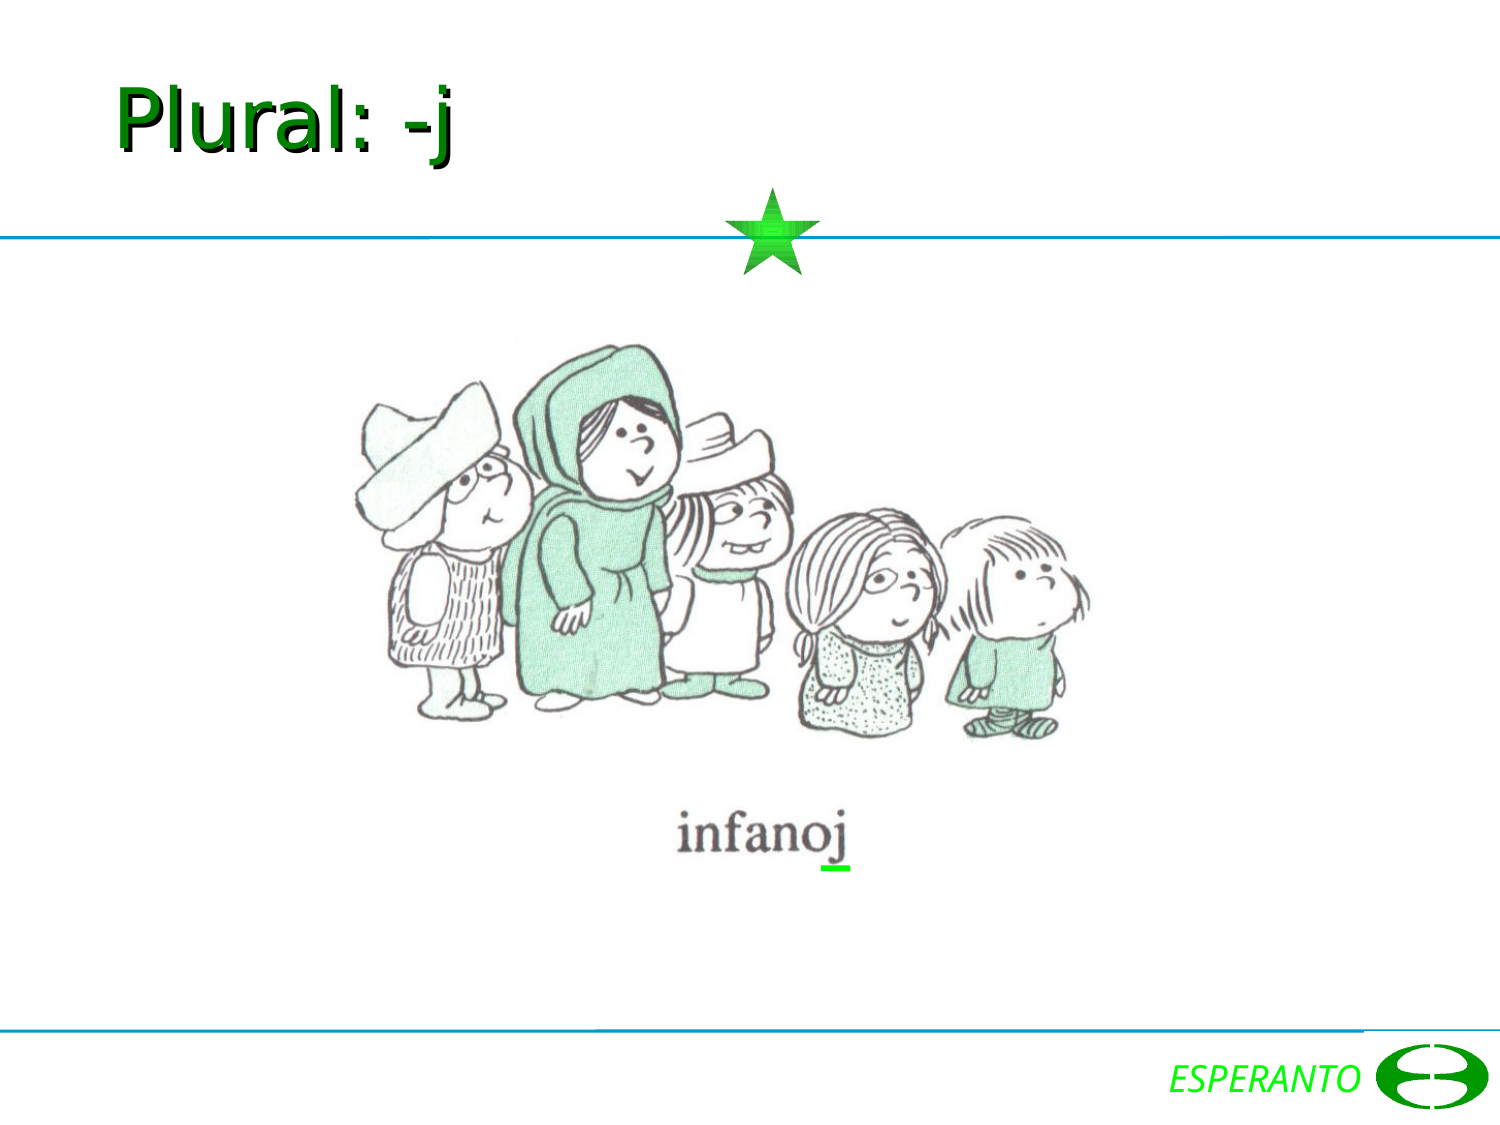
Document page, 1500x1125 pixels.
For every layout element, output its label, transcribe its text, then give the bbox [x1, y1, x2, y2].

picture [1364, 1032, 1500, 1122]
title Plural: -j [112, 5, 1448, 245]
picture [352, 336, 1093, 871]
